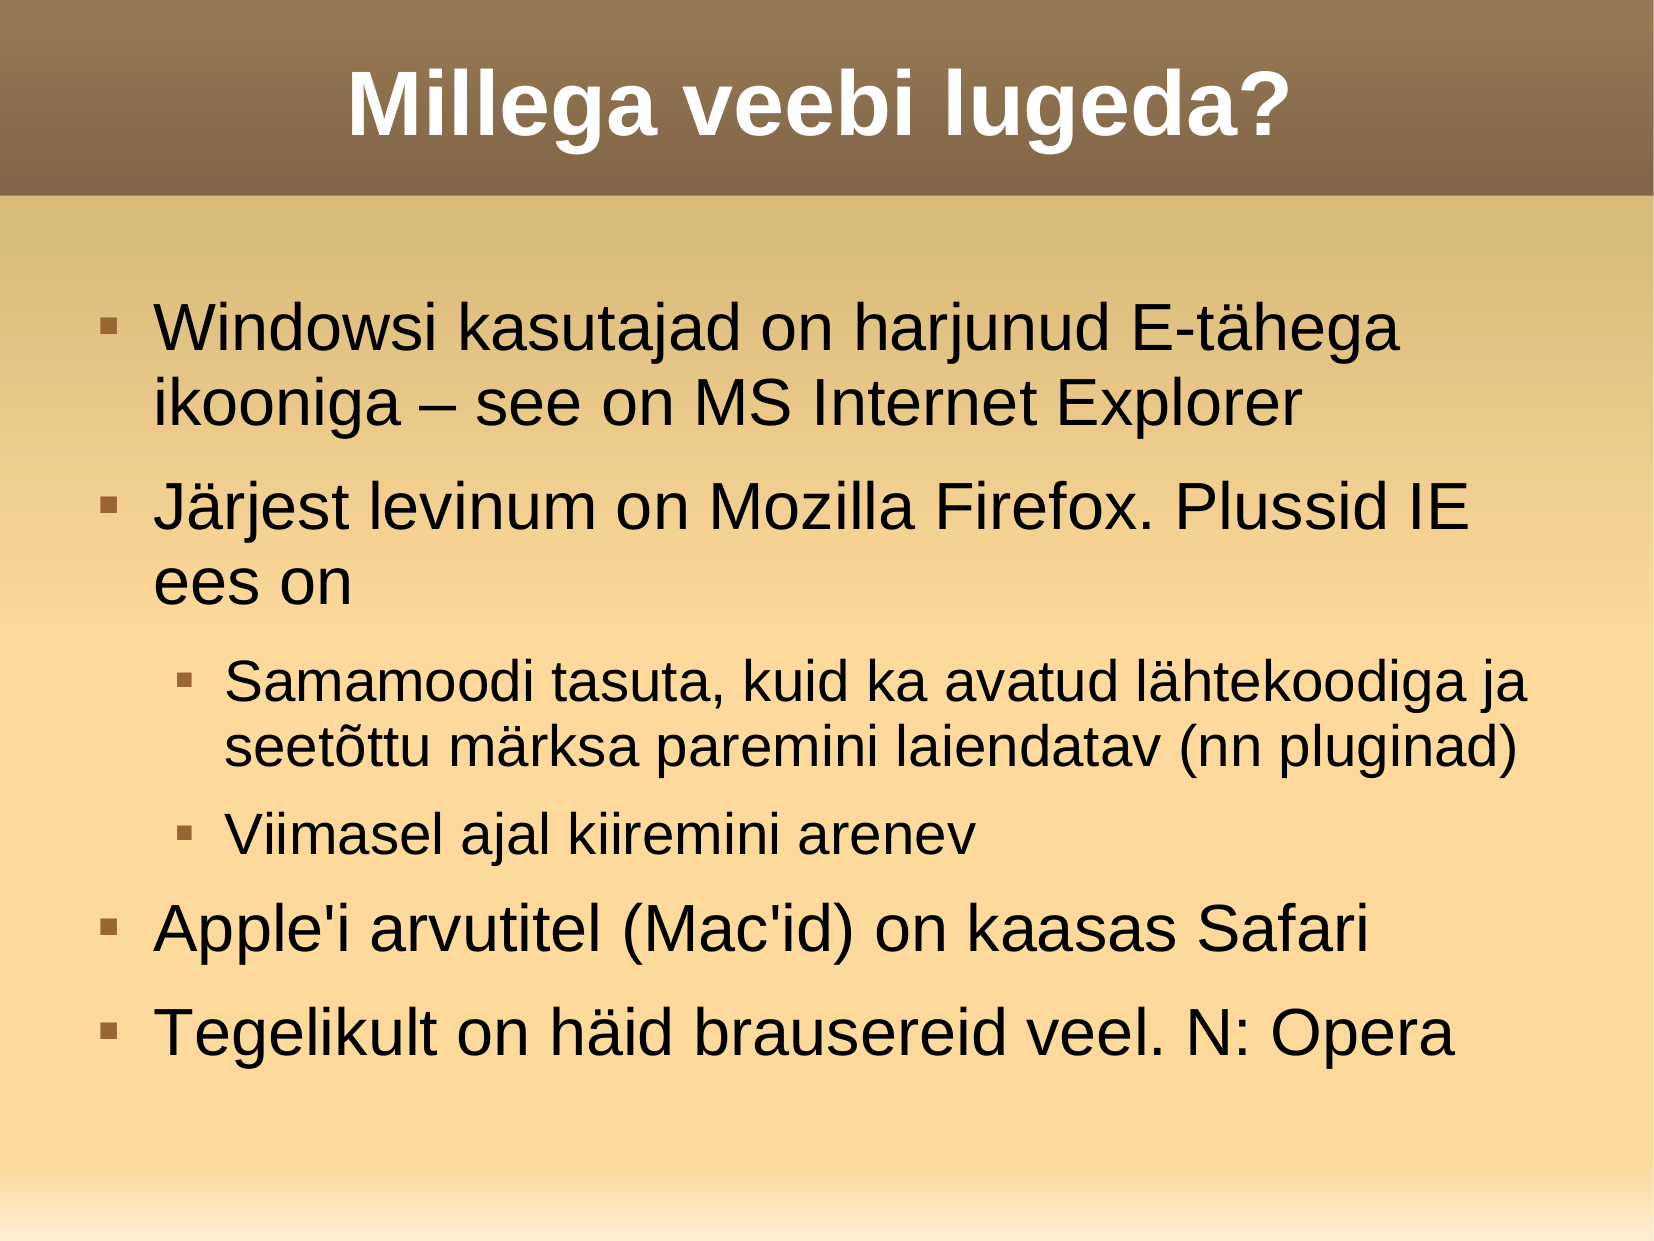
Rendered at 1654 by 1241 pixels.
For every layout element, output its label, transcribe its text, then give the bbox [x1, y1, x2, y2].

picture [0, 0, 1654, 1241]
list Windowsi kasutajad on harjunud E-tähega ikooniga – see on MS Internet Explorer Järjest levinum on Mozilla Firefox. Plussid IE ees on Samamoodi tasuta, kuid ka avatud lähtekoodiga ja seetõttu märksa paremini laiendatav (nn pluginad) Viimasel ajal kiiremini arenev Apple'i arvutitel (Mac'id) on kaasas Safari Tegelikult on häid brausereid veel. N: Opera [82, 290, 1571, 1094]
title Millega veebi lugeda? [76, 7, 1565, 200]
